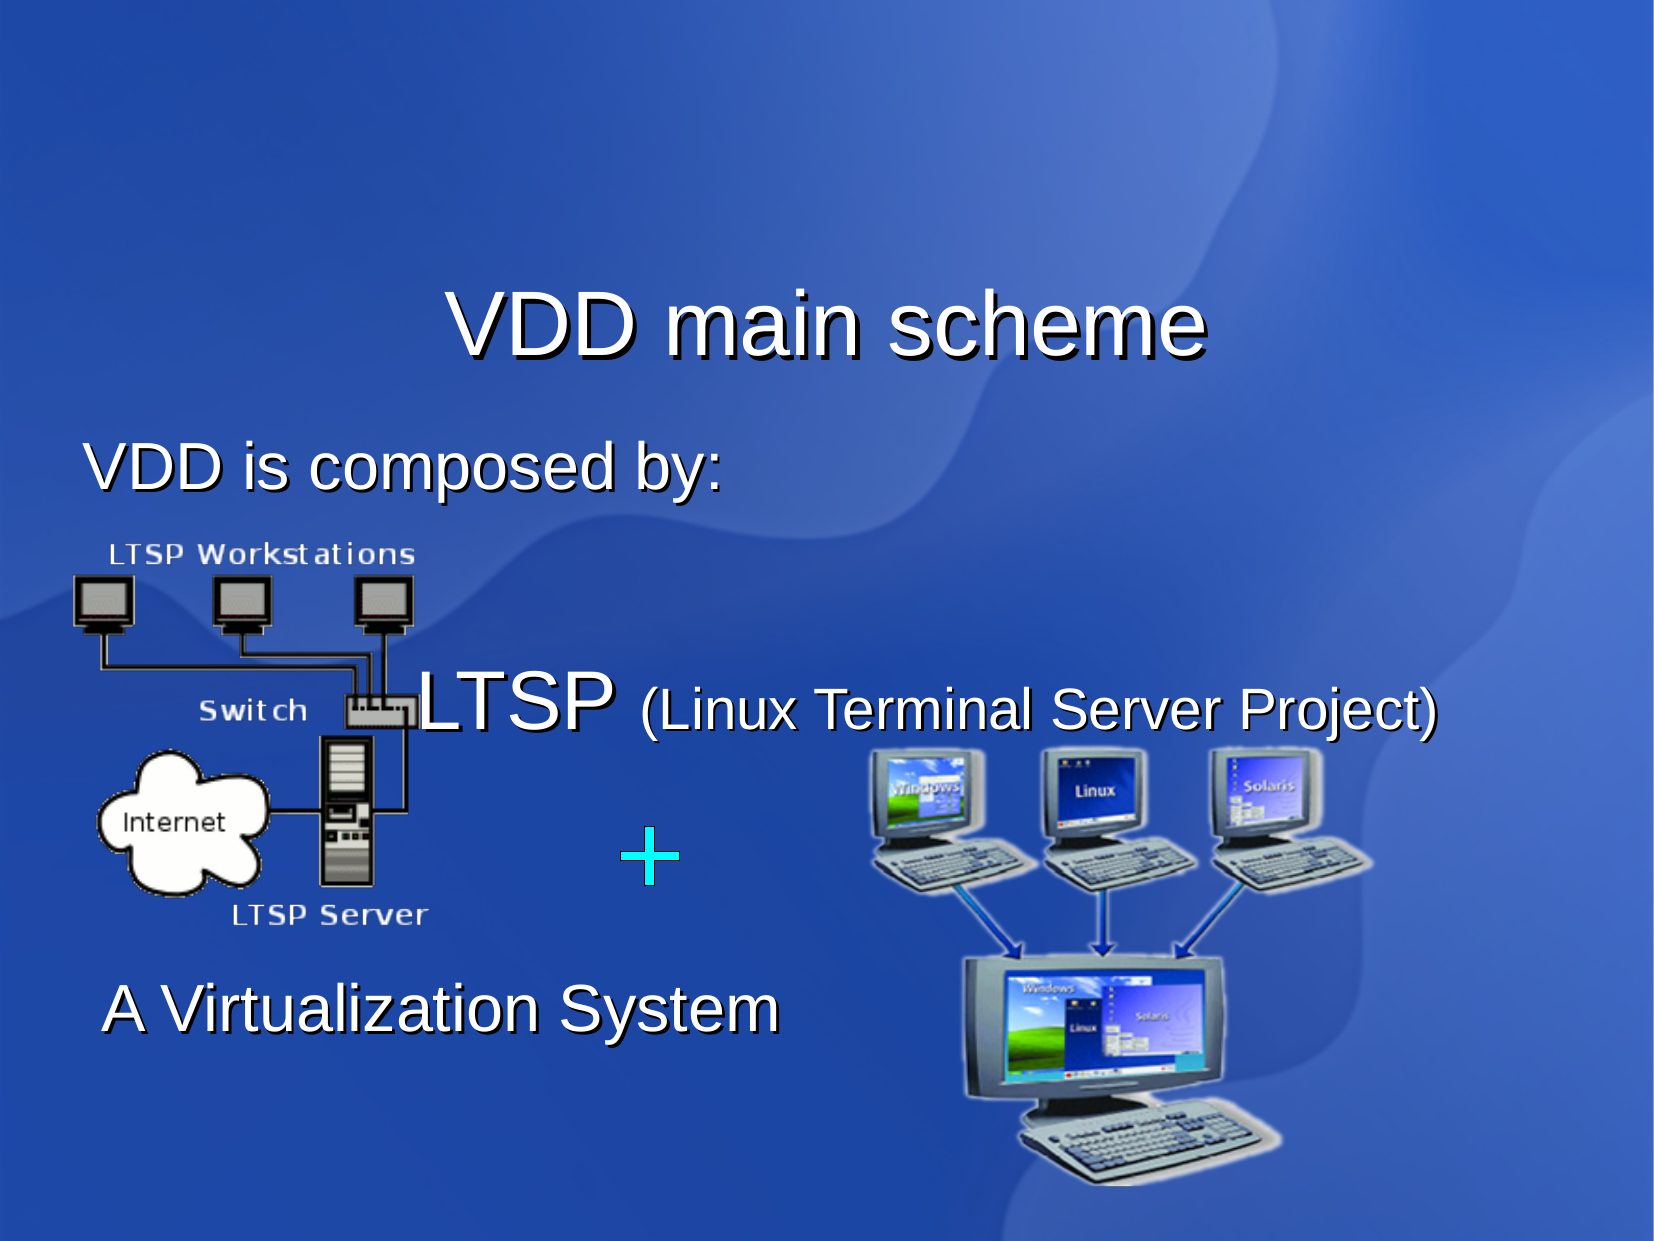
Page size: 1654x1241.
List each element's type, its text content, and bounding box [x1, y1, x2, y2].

picture [0, 0, 1654, 1241]
subtitle VDD is composed by: LTSP (Linux Terminal Server Project) A Virtualization System [82, 429, 1571, 1241]
picture [856, 738, 1388, 1190]
title VDD main scheme [82, 228, 1571, 421]
text_box [620, 826, 680, 886]
